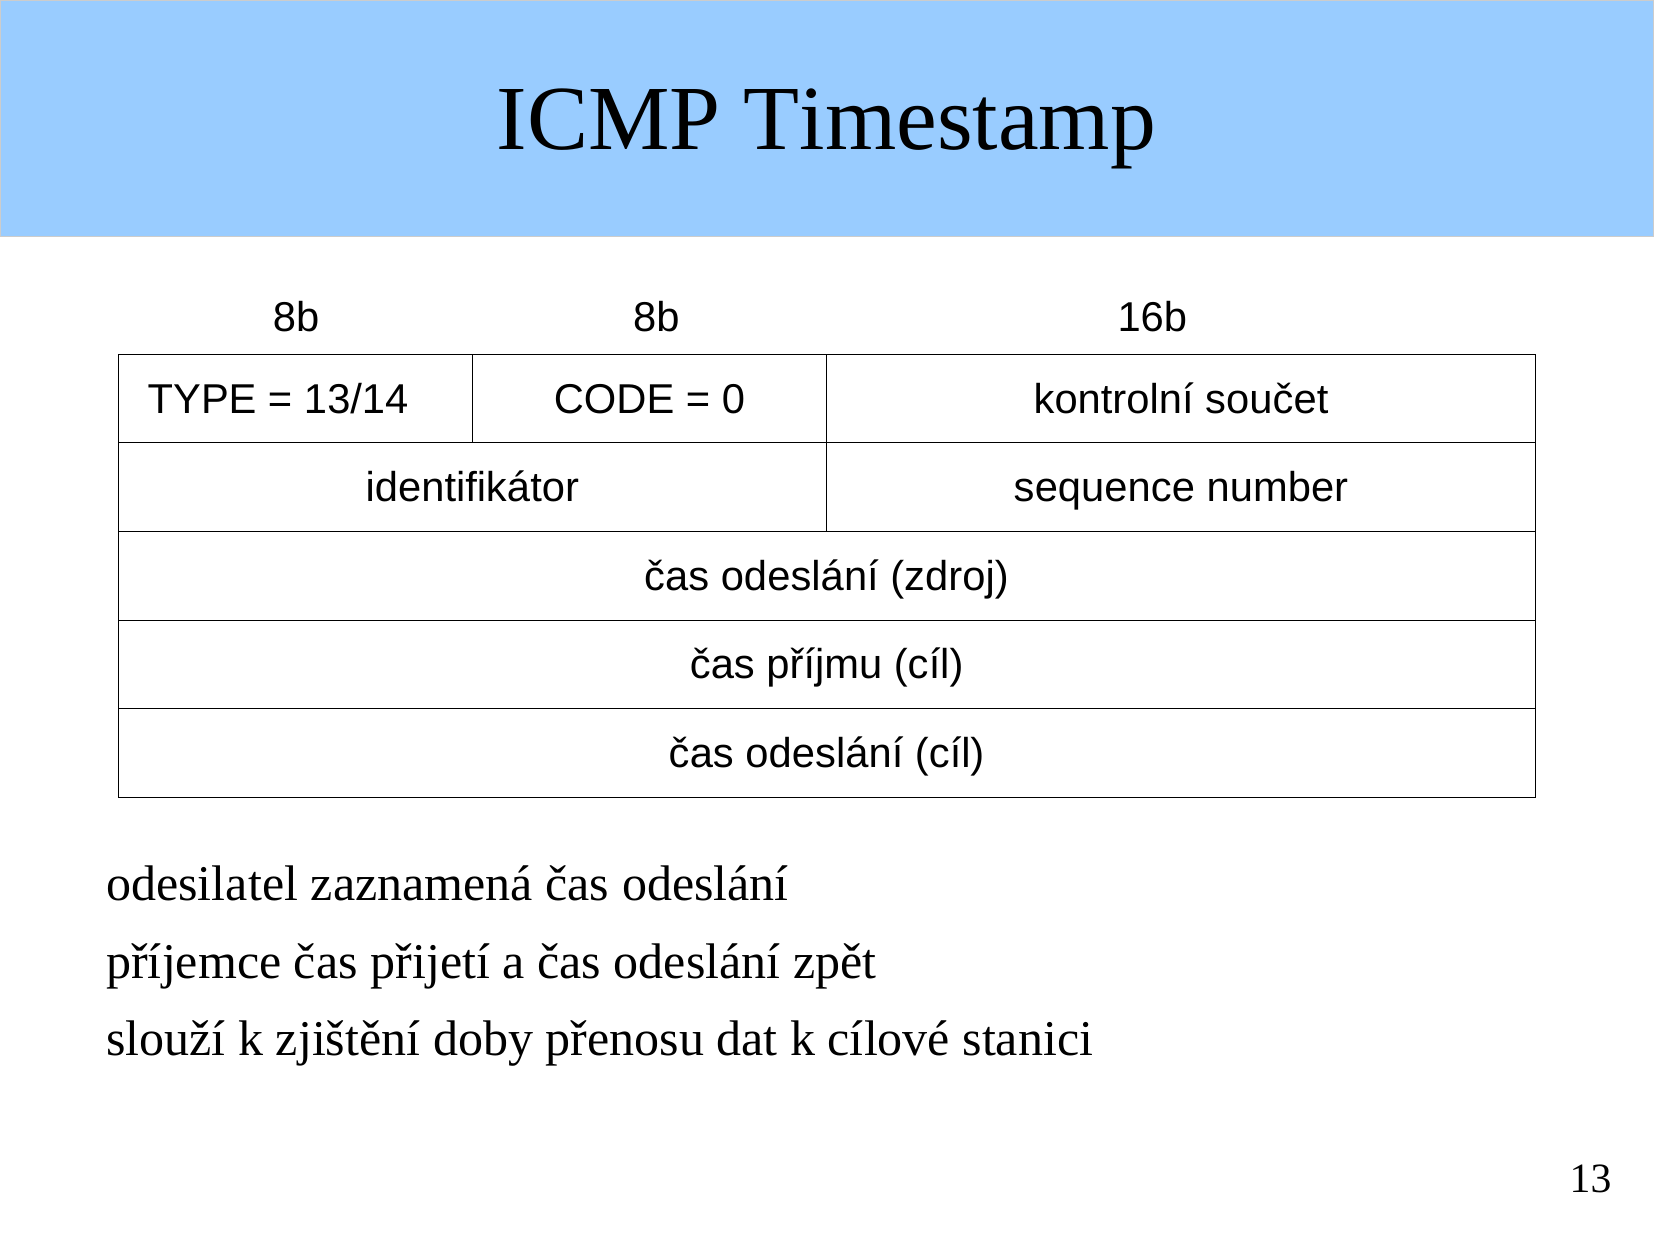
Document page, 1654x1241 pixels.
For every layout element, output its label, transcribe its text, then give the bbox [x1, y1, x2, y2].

text_box 8b [614, 293, 699, 346]
text_box TYPE = 13/14 [118, 354, 472, 442]
text_box čas příjmu (cíl) [118, 620, 1536, 708]
text_box CODE = 0 [472, 354, 826, 442]
text_box sequence number [826, 442, 1536, 532]
text_box čas odeslání (cíl) [118, 708, 1536, 798]
list odesilatel zaznamená čas odeslání příjemce čas přijetí a čas odeslání zpět slouží k zjištění doby přenosu dat k cílové stanici [88, 856, 1565, 1211]
text_box 16b [1110, 293, 1195, 346]
text_box 8b [254, 293, 338, 346]
text_box čas odeslání (zdroj) [118, 531, 1536, 620]
text_box identifikátor [118, 442, 826, 531]
title ICMP Timestamp [0, 0, 1654, 237]
text_box kontrolní součet [826, 354, 1536, 442]
